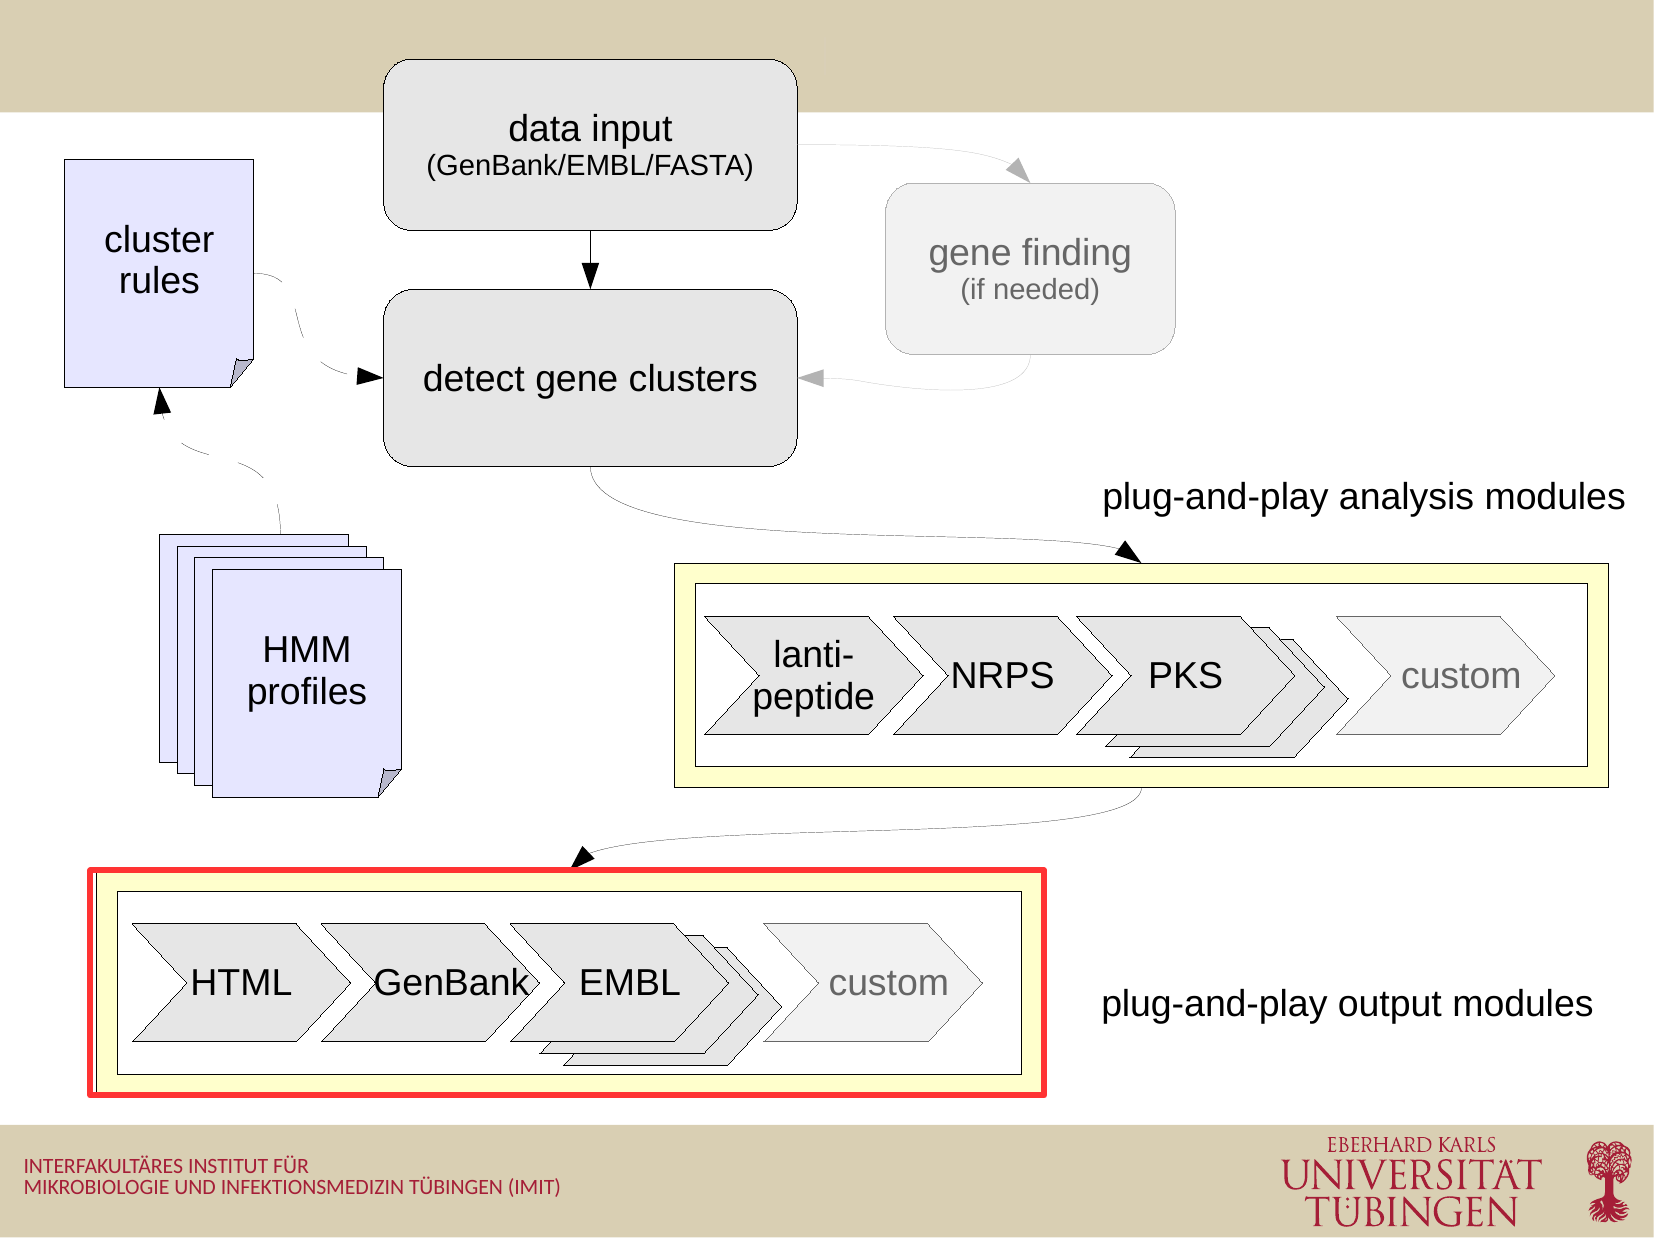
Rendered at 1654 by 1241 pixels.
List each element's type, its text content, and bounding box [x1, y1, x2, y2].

text_box detect gene clusters [383, 289, 798, 467]
text_box lanti- peptide [704, 616, 924, 735]
text_box HMM profiles [159, 534, 349, 763]
text_box GenBank [321, 923, 540, 1042]
text_box NRPS [893, 616, 1113, 735]
text_box PKS [1076, 616, 1295, 735]
text_box HMM profiles [212, 569, 402, 798]
text_box [96, 873, 1041, 1092]
text_box plug-and-play analysis modules [1087, 468, 1654, 526]
text_box HMM profiles [177, 546, 367, 774]
text_box EMBL [510, 923, 729, 1042]
text_box HMM profiles [194, 557, 384, 786]
text_box data input (GenBank/EMBL/FASTA) [383, 59, 798, 231]
text_box [674, 563, 1609, 788]
text_box custom [1336, 616, 1555, 735]
text_box HTML [132, 923, 351, 1042]
text_box cluster rules [64, 159, 254, 388]
text_box gene finding (if needed) [885, 183, 1176, 355]
text_box plug-and-play output modules [1086, 975, 1654, 1032]
text_box custom [763, 923, 983, 1042]
